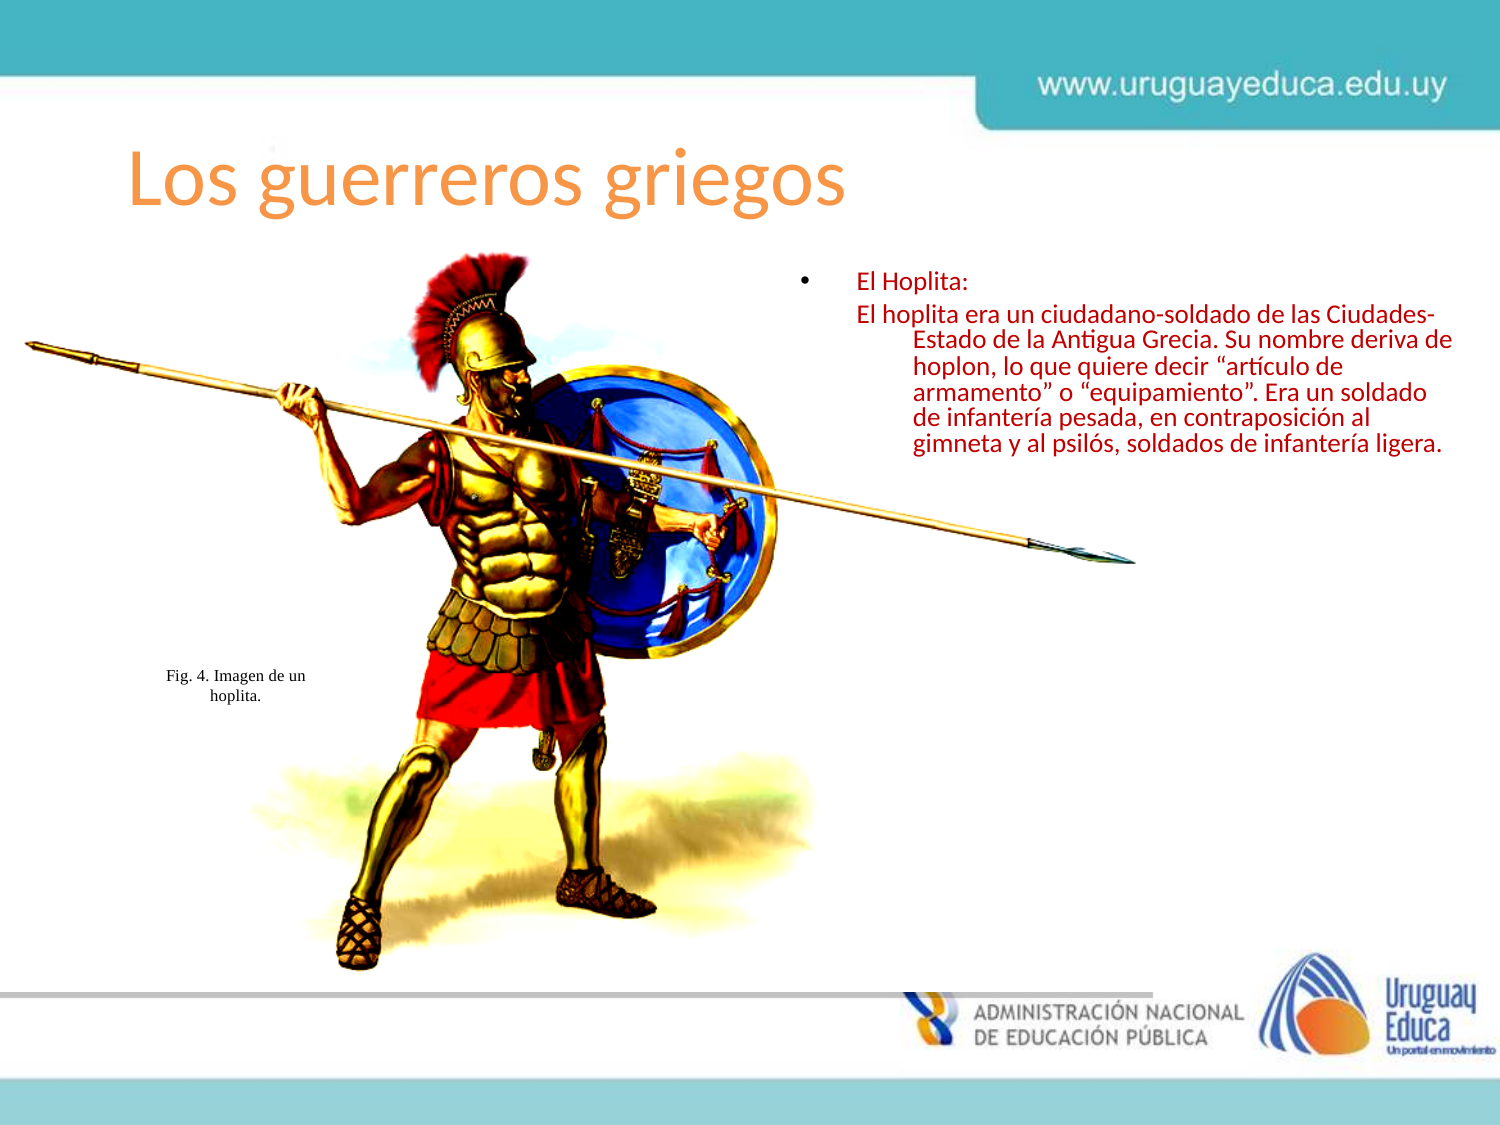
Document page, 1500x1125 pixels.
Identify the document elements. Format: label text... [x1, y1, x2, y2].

text_box Fig. 4. Imagen de un hoplita. [135, 657, 337, 713]
list El Hoplita: El hoplita era un ciudadano-soldado de las Ciudades-Estado de la Antigua Grecia. Su nombre deriva de hoplon, lo que quiere decir “artículo de armamento” o “equipamiento”. Era un soldado de infantería pesada, en contraposición al gimneta y al psilós, soldados de infantería ligera. [785, 262, 1471, 1059]
picture [0, 0, 1500, 1125]
title Los guerreros griegos [0, 78, 975, 266]
